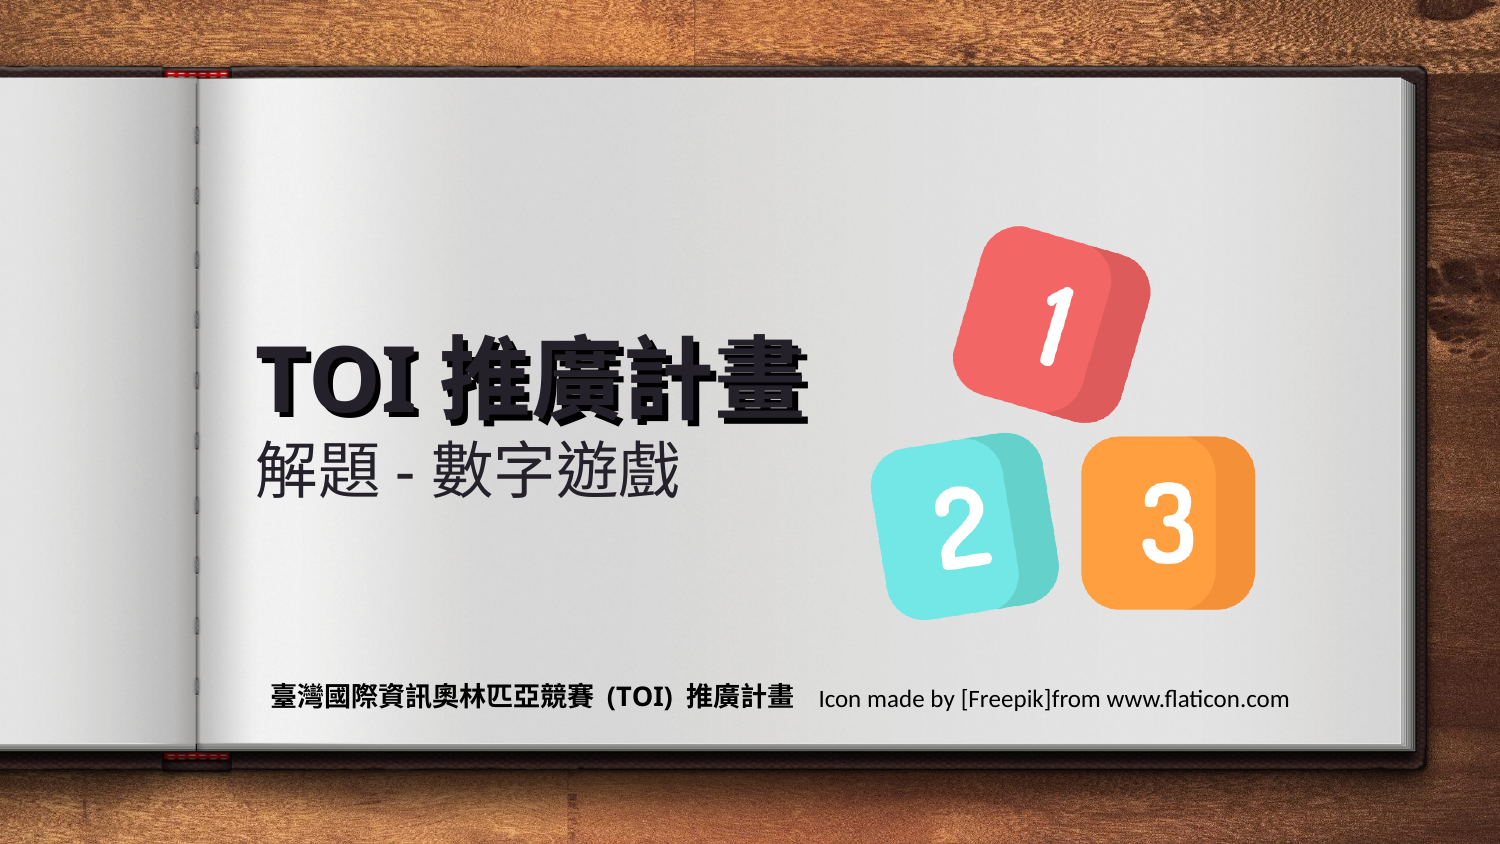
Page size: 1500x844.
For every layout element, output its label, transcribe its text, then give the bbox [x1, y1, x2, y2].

picture [865, 226, 1260, 620]
text_box Icon made by [Freepik]from www.flaticon.com [804, 675, 1385, 720]
title TOI推廣計畫 解題-數字遊戲 [240, 262, 865, 565]
